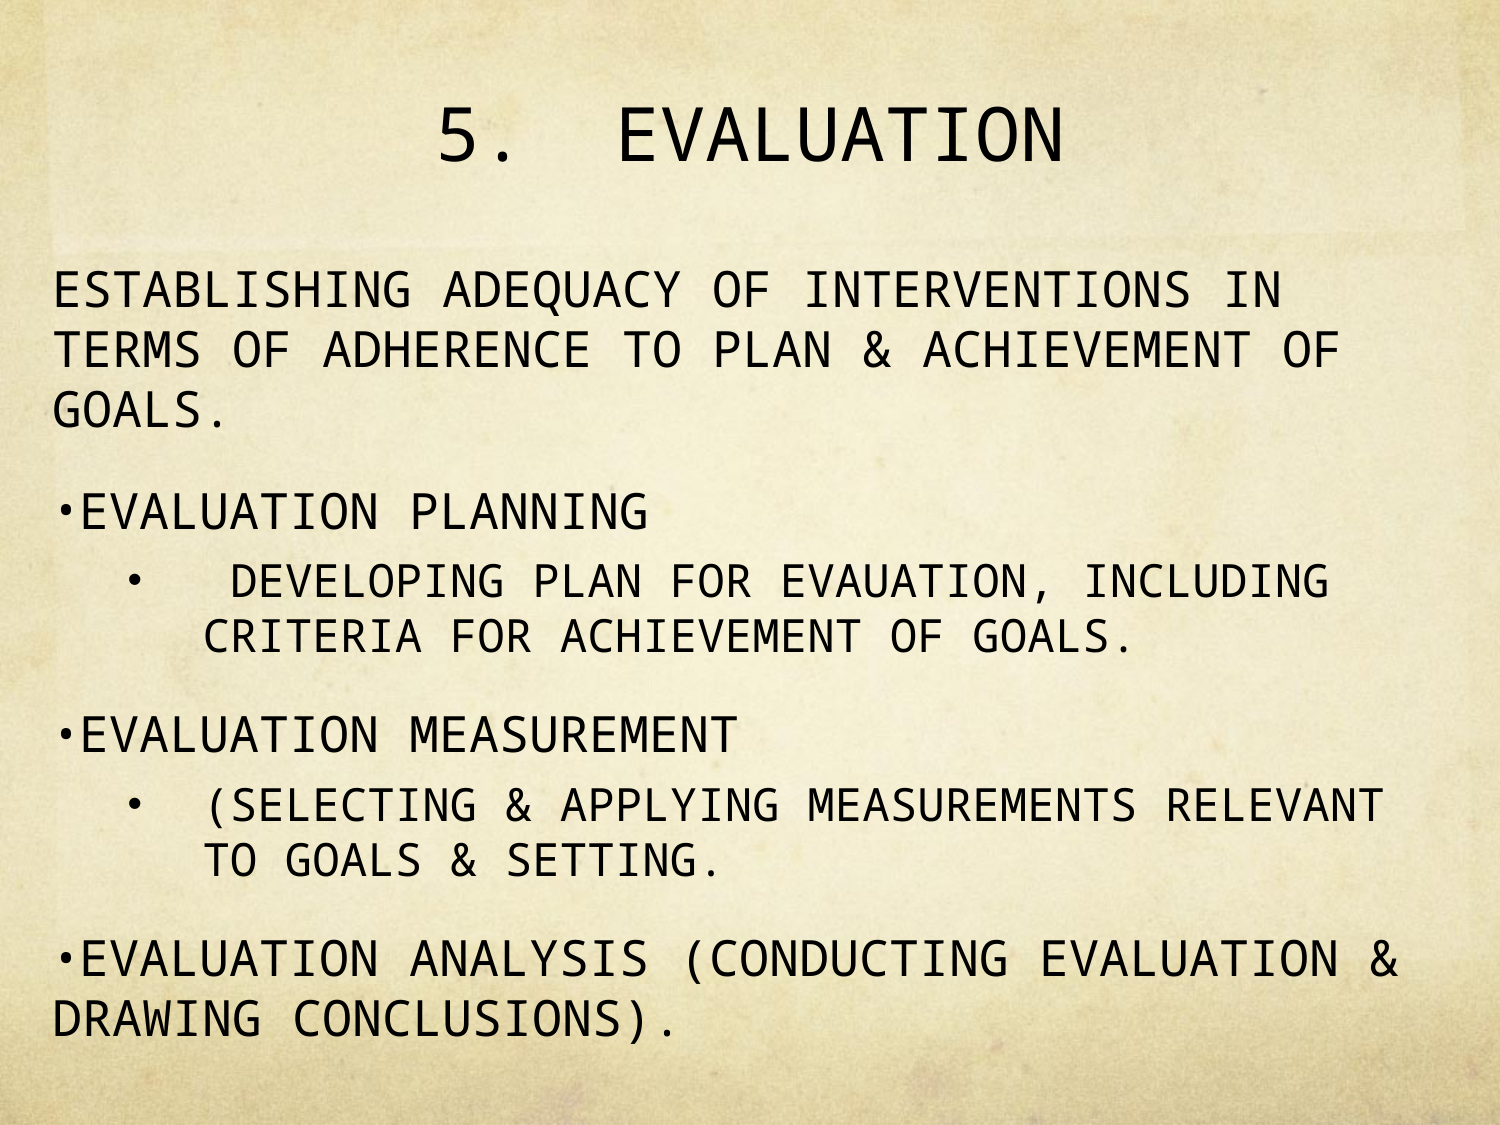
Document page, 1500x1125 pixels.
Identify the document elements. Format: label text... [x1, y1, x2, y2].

picture [0, 0, 1500, 1125]
list ESTABLISHING ADEQUACY OF INTERVENTIONS IN TERMS OF ADHERENCE TO PLAN & ACHIEVEMENT OF GOALS. EVALUATION PLANNING DEVELOPING PLAN FOR EVAUATION, INCLUDING CRITERIA FOR ACHIEVEMENT OF GOALS. EVALUATION MEASUREMENT (SELECTING & APPLYING MEASUREMENTS RELEVANT TO GOALS & SETTING. EVALUATION ANALYSIS (CONDUCTING EVALUATION & DRAWING CONCLUSIONS). [37, 249, 1463, 1125]
title 5. EVALUATION [50, 37, 1450, 225]
